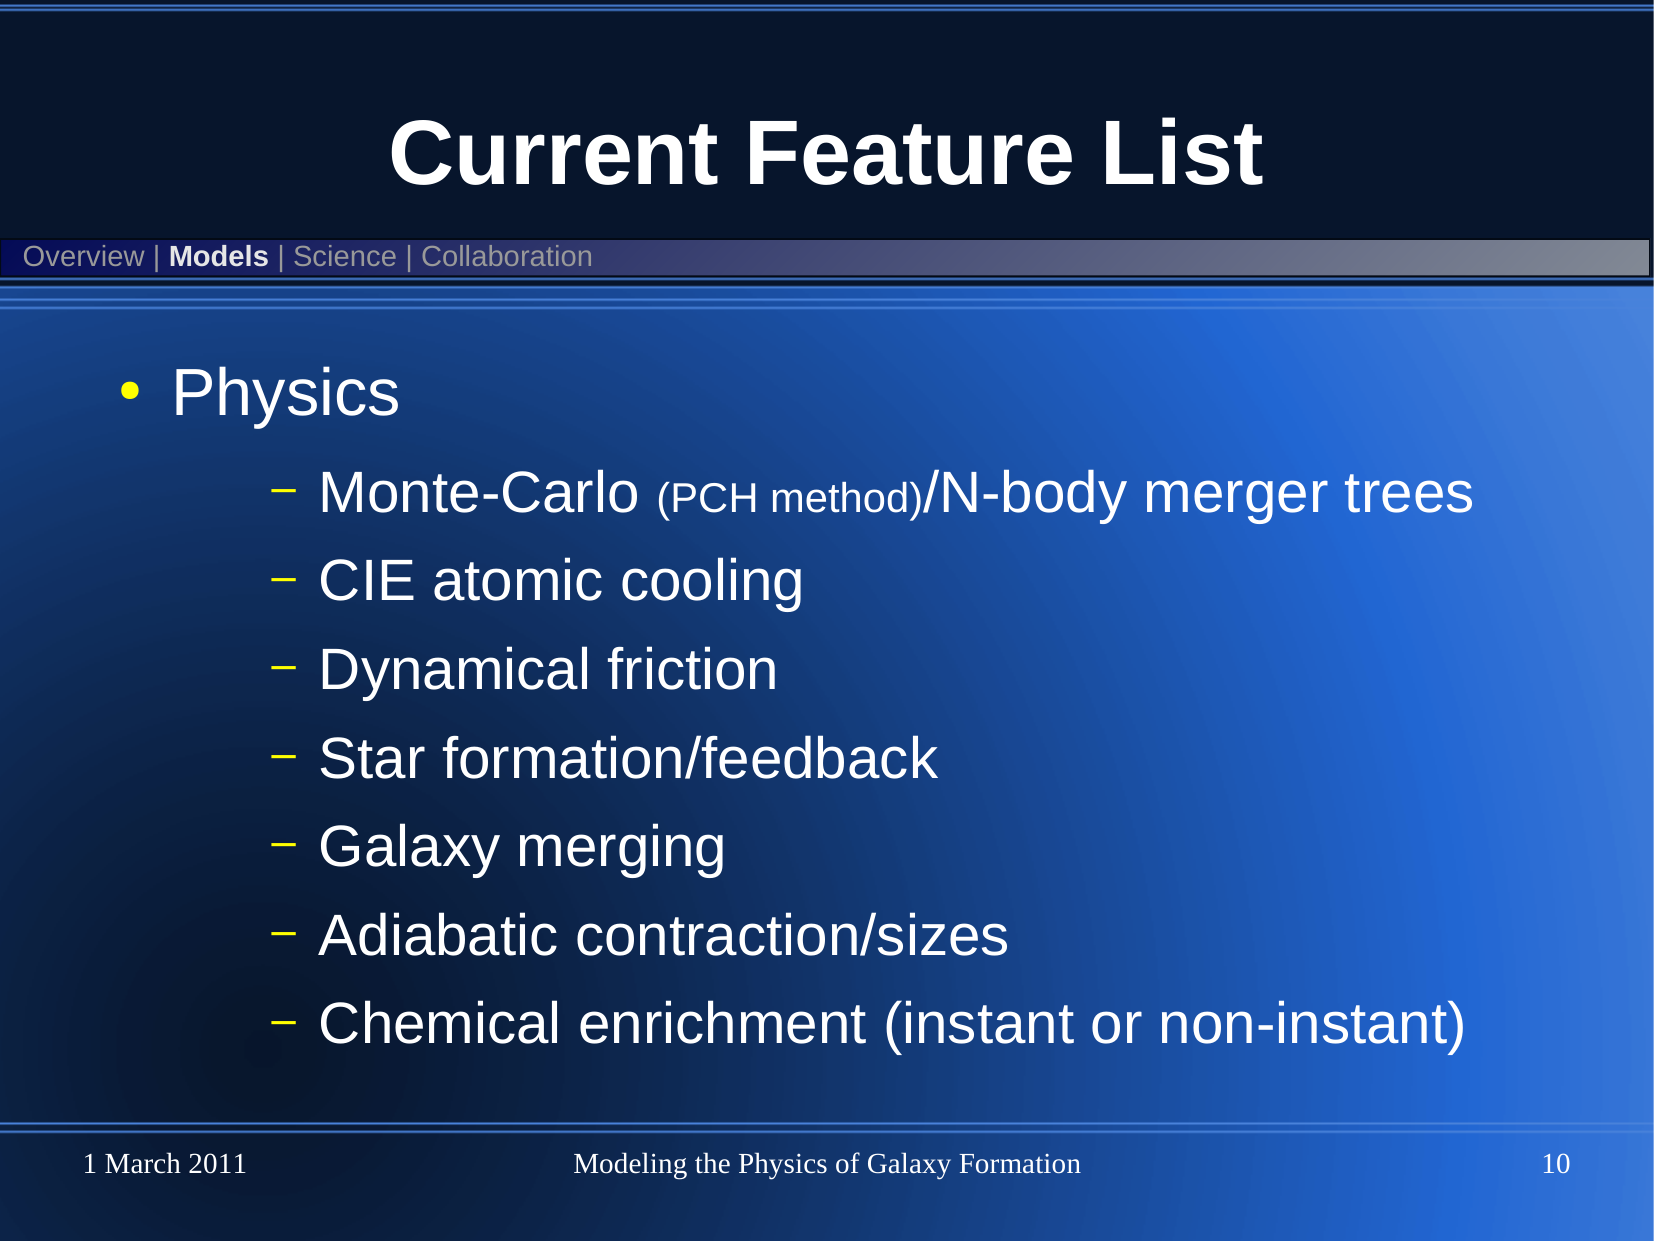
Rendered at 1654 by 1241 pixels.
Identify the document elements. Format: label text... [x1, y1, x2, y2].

picture [0, 0, 1654, 1241]
text_box Overview | Models | Science | Collaboration [7, 232, 1651, 281]
text_box [0, 238, 7, 277]
list Physics Monte-Carlo (PCH method)/N-body merger trees CIE atomic cooling Dynamical friction Star formation/feedback Galaxy merging Adiabatic contraction/sizes Chemical enrichment (instant or non-instant) [82, 355, 1571, 1057]
title Current Feature List [82, 56, 1571, 232]
